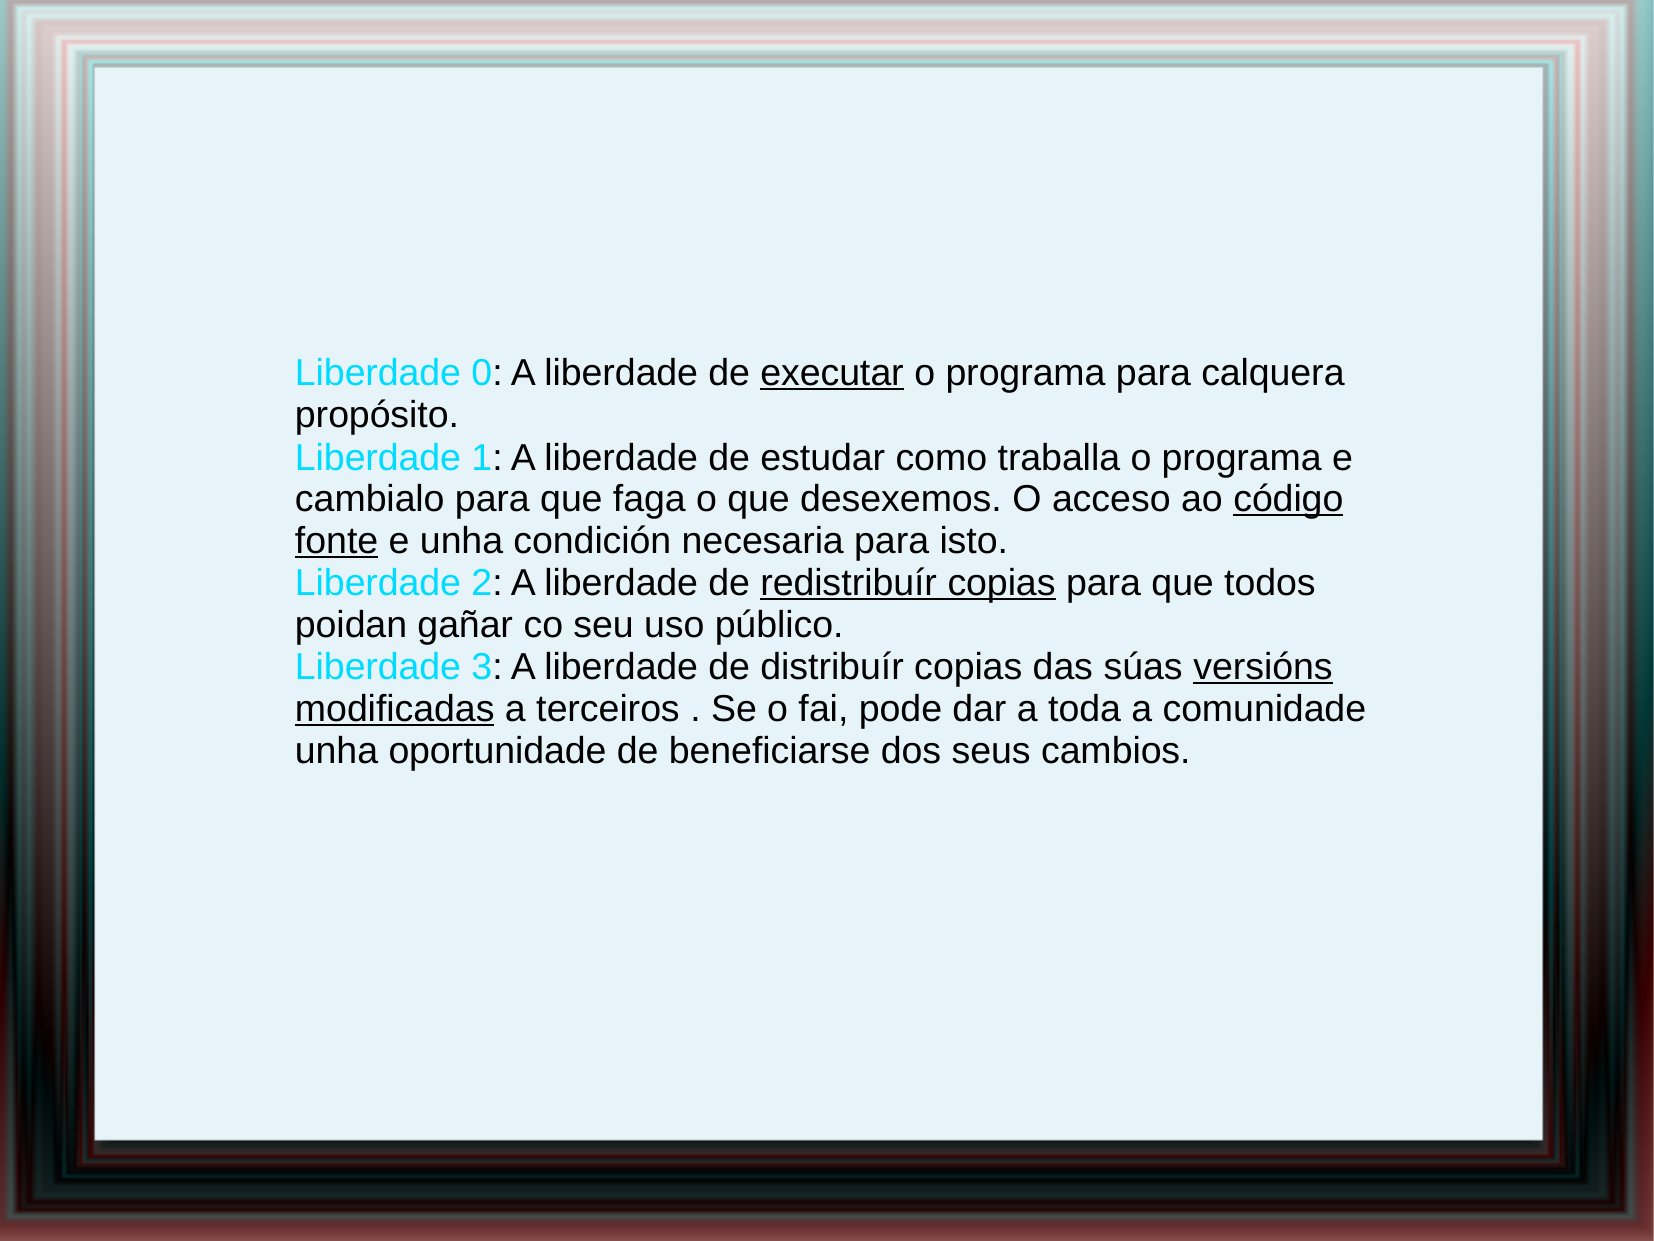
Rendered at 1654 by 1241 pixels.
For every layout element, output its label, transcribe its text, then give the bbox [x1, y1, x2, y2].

picture [0, 0, 1654, 1241]
text_box Liberdade 0: A liberdade de executar o programa para calquera propósito. Liberdade 1: A liberdade de estudar como traballa o programa e cambialo para que faga o que desexemos. O acceso ao código fonte e unha condición necesaria para isto. Liberdade 2: A liberdade de redistribuír copias para que todos poidan gañar co seu uso público. Liberdade 3: A liberdade de distribuír copias das súas versións modificadas a terceiros . Se o fai, pode dar a toda a comunidade unha oportunidade de beneficiarse dos seus cambios. [280, 344, 1398, 780]
